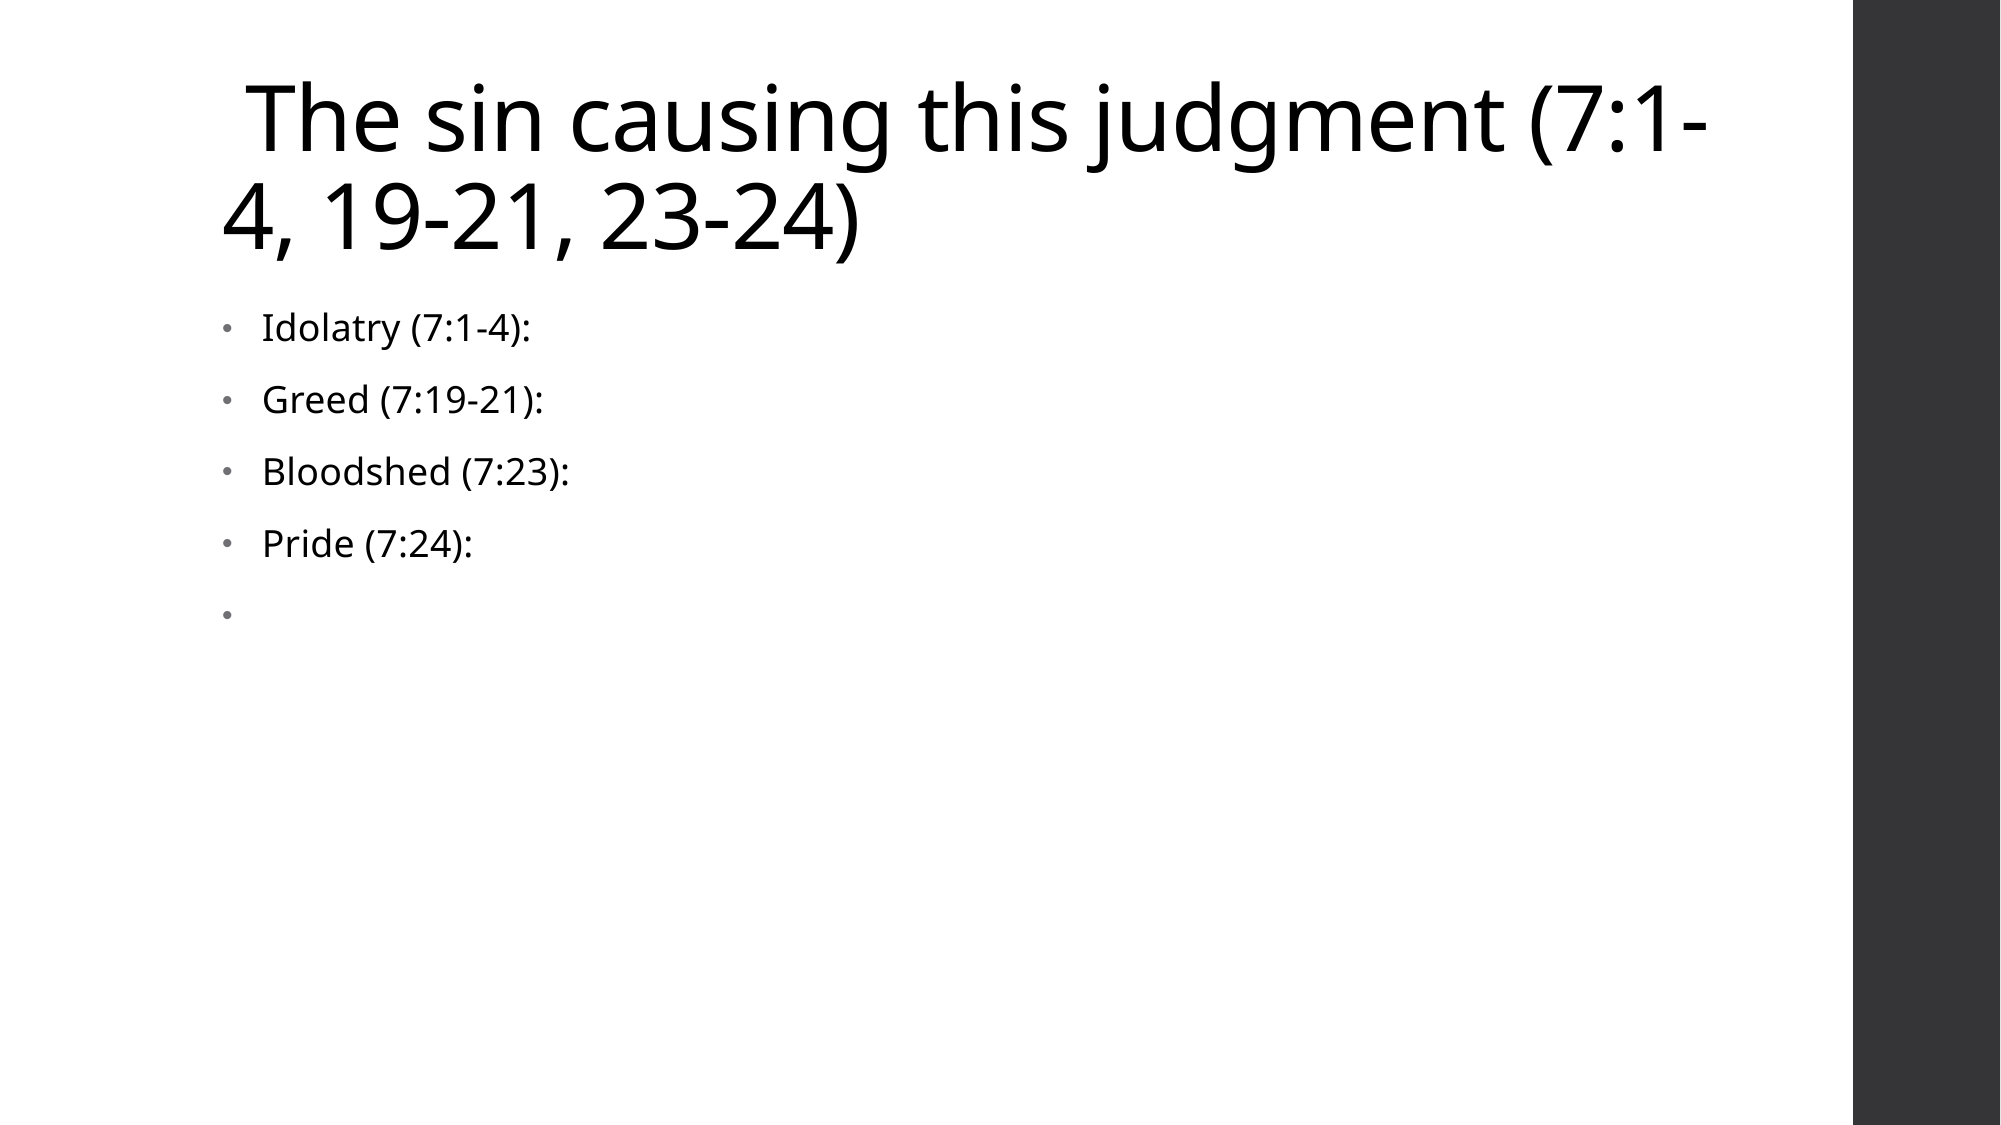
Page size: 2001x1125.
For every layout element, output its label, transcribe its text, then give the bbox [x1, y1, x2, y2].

list Idolatry (7:1-4): Greed (7:19-21): Bloodshed (7:23): Pride (7:24): [206, 299, 1617, 1014]
title The sin causing this judgment (7:1-4, 19-21, 23-24) [206, 60, 1797, 278]
